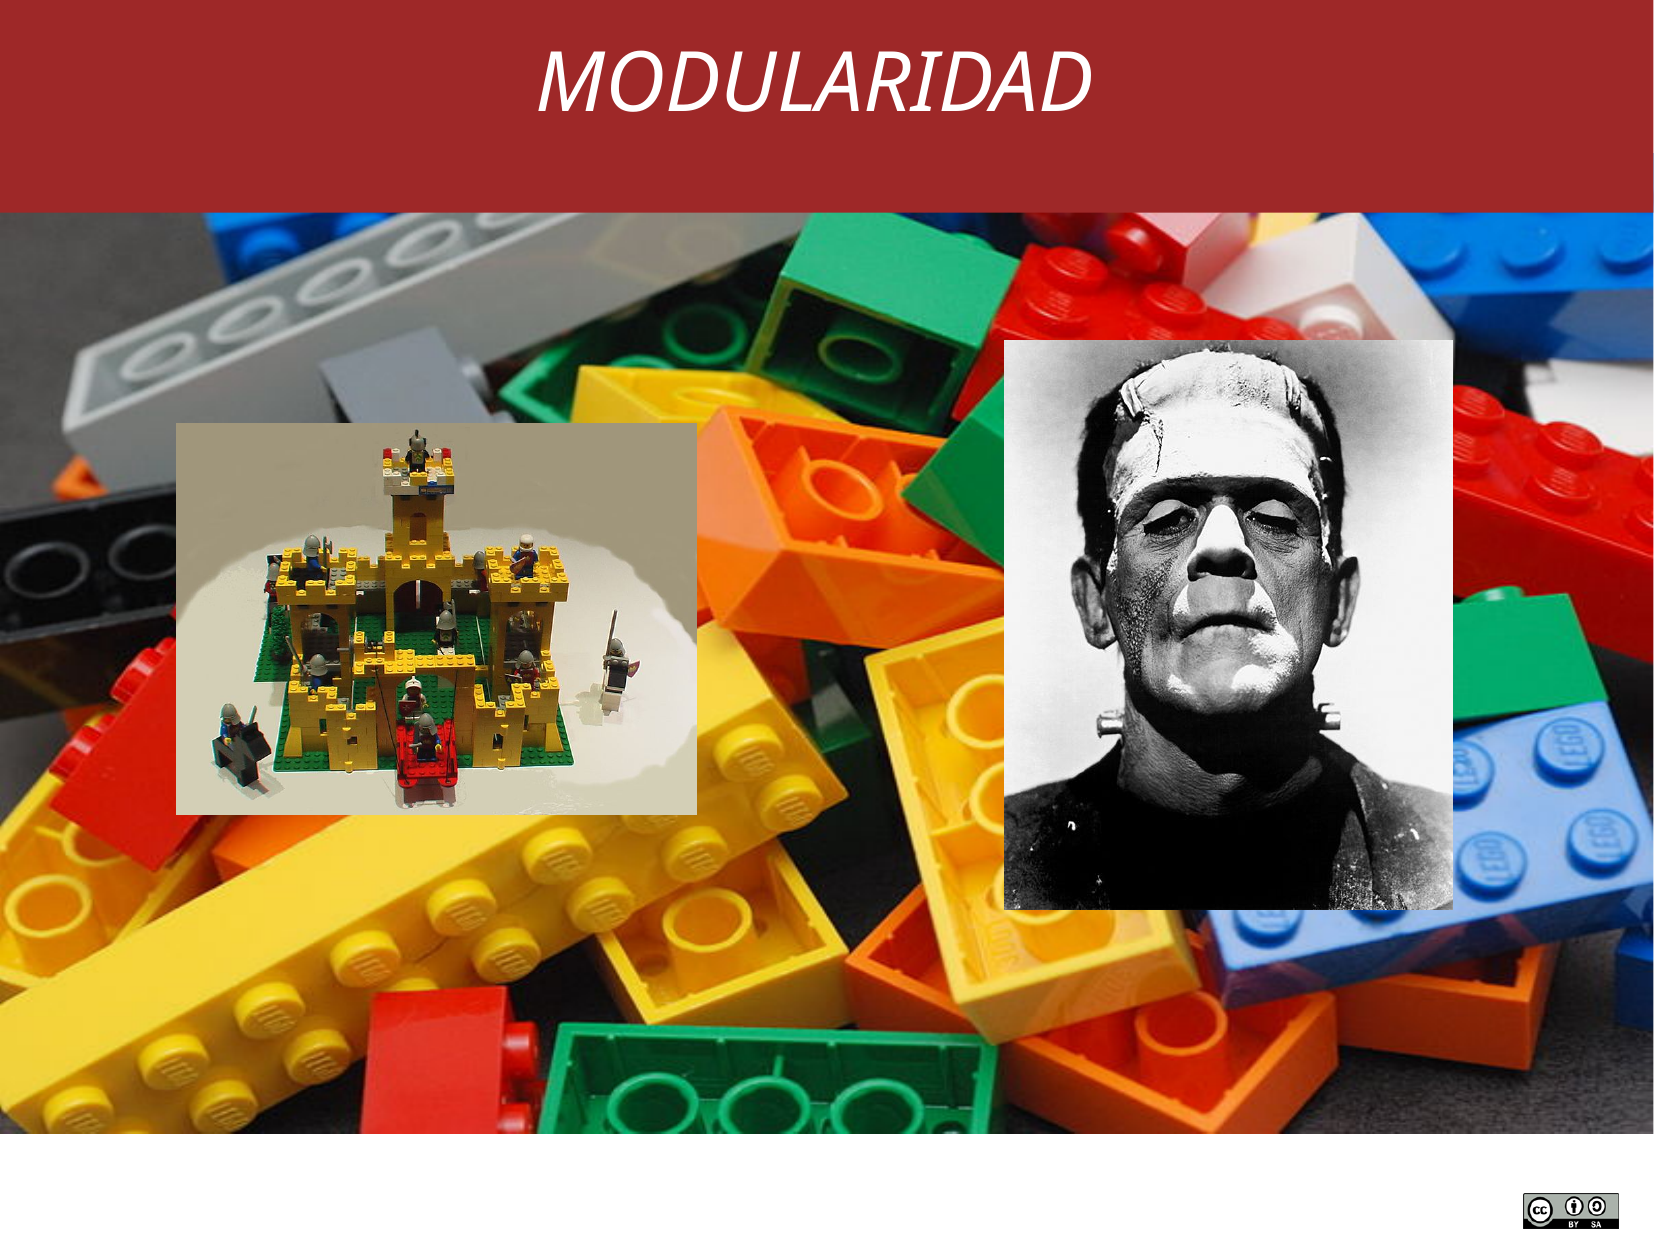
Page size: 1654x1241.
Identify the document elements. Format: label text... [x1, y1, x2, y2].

picture [0, 213, 1654, 1134]
picture [1523, 1193, 1619, 1229]
text_box MODULARIDAD [0, 0, 1654, 213]
